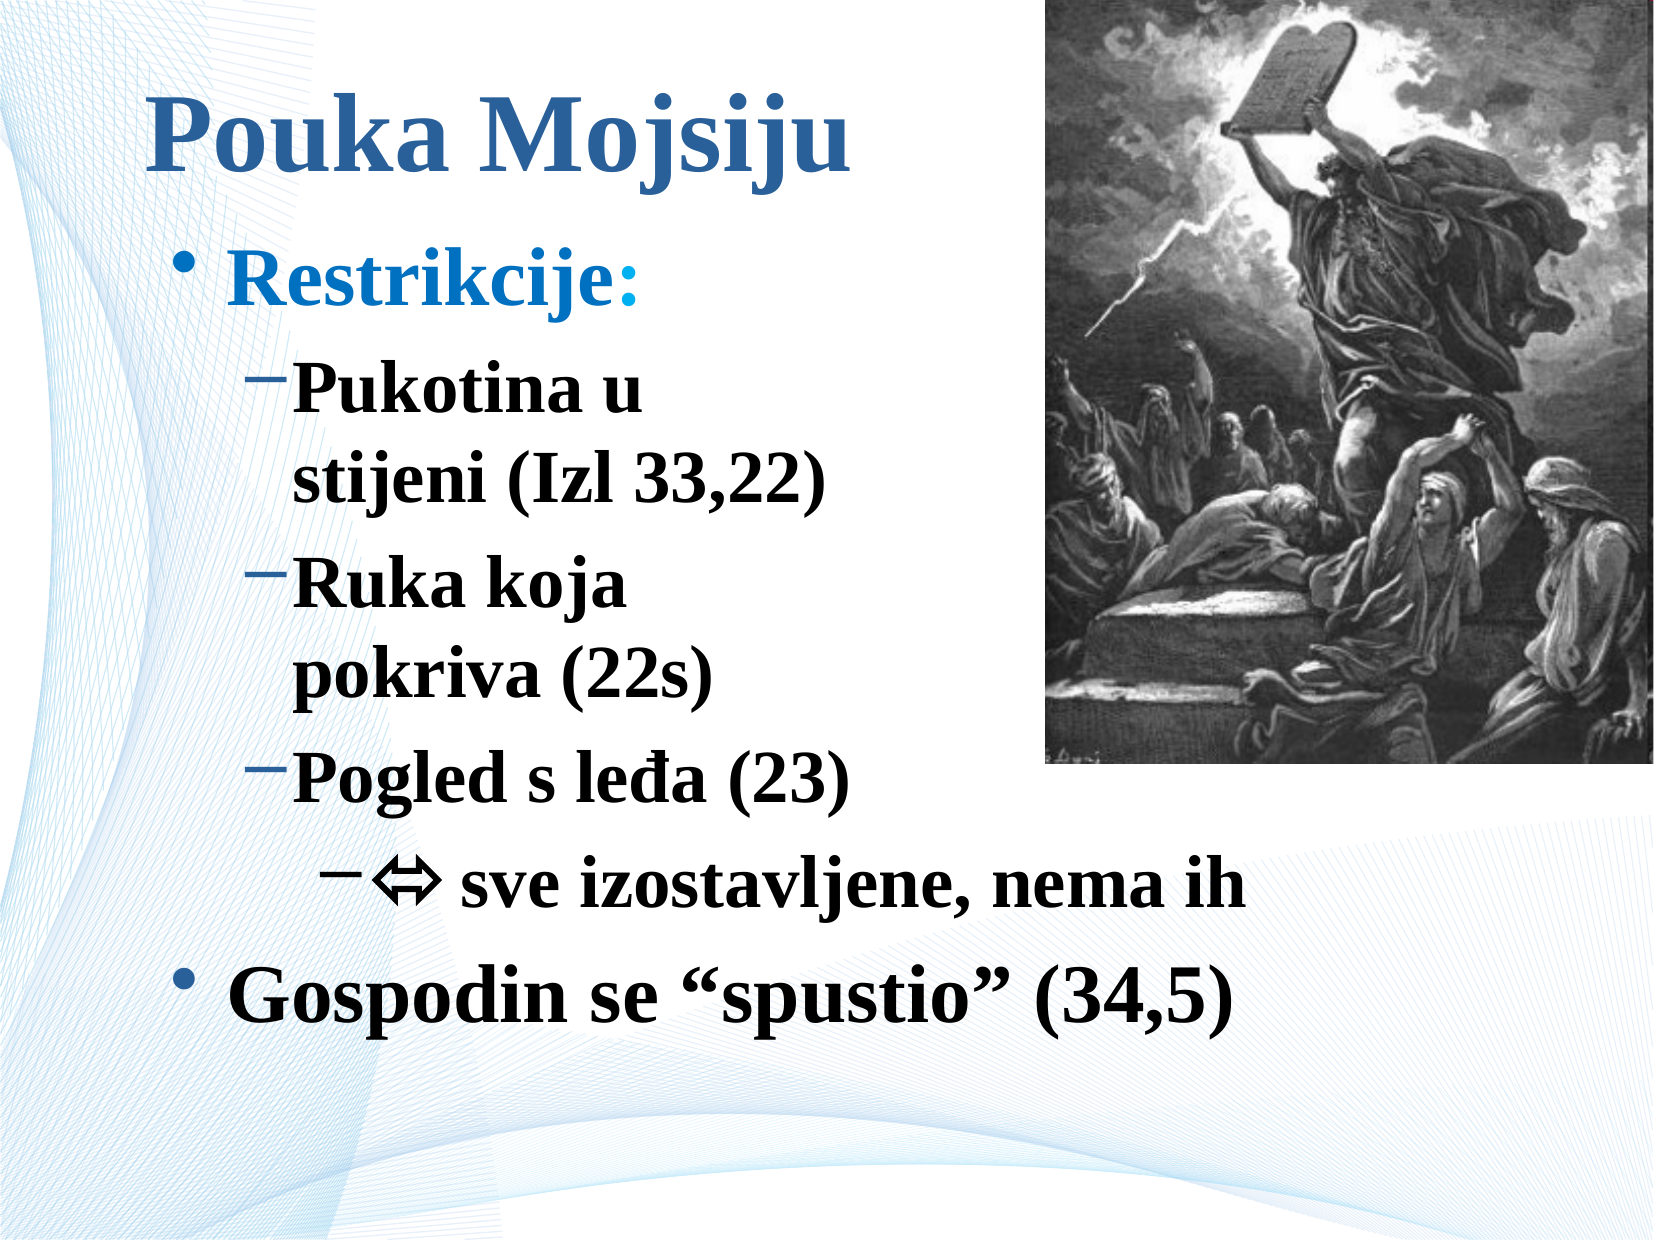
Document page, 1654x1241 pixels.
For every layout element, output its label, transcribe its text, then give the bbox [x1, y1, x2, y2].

text_box Pouka Mojsiju [144, 13, 1045, 239]
picture [1045, 0, 1654, 764]
text_box Restrikcije: Pukotina u stijeni (Izl 33,22) Ruka koja pokriva (22s) Pogled s leđa (23)  sve izostavljene, nema ih Gospodin se “spustio” (34,5) [155, 214, 1617, 1117]
picture [0, 0, 1654, 1241]
